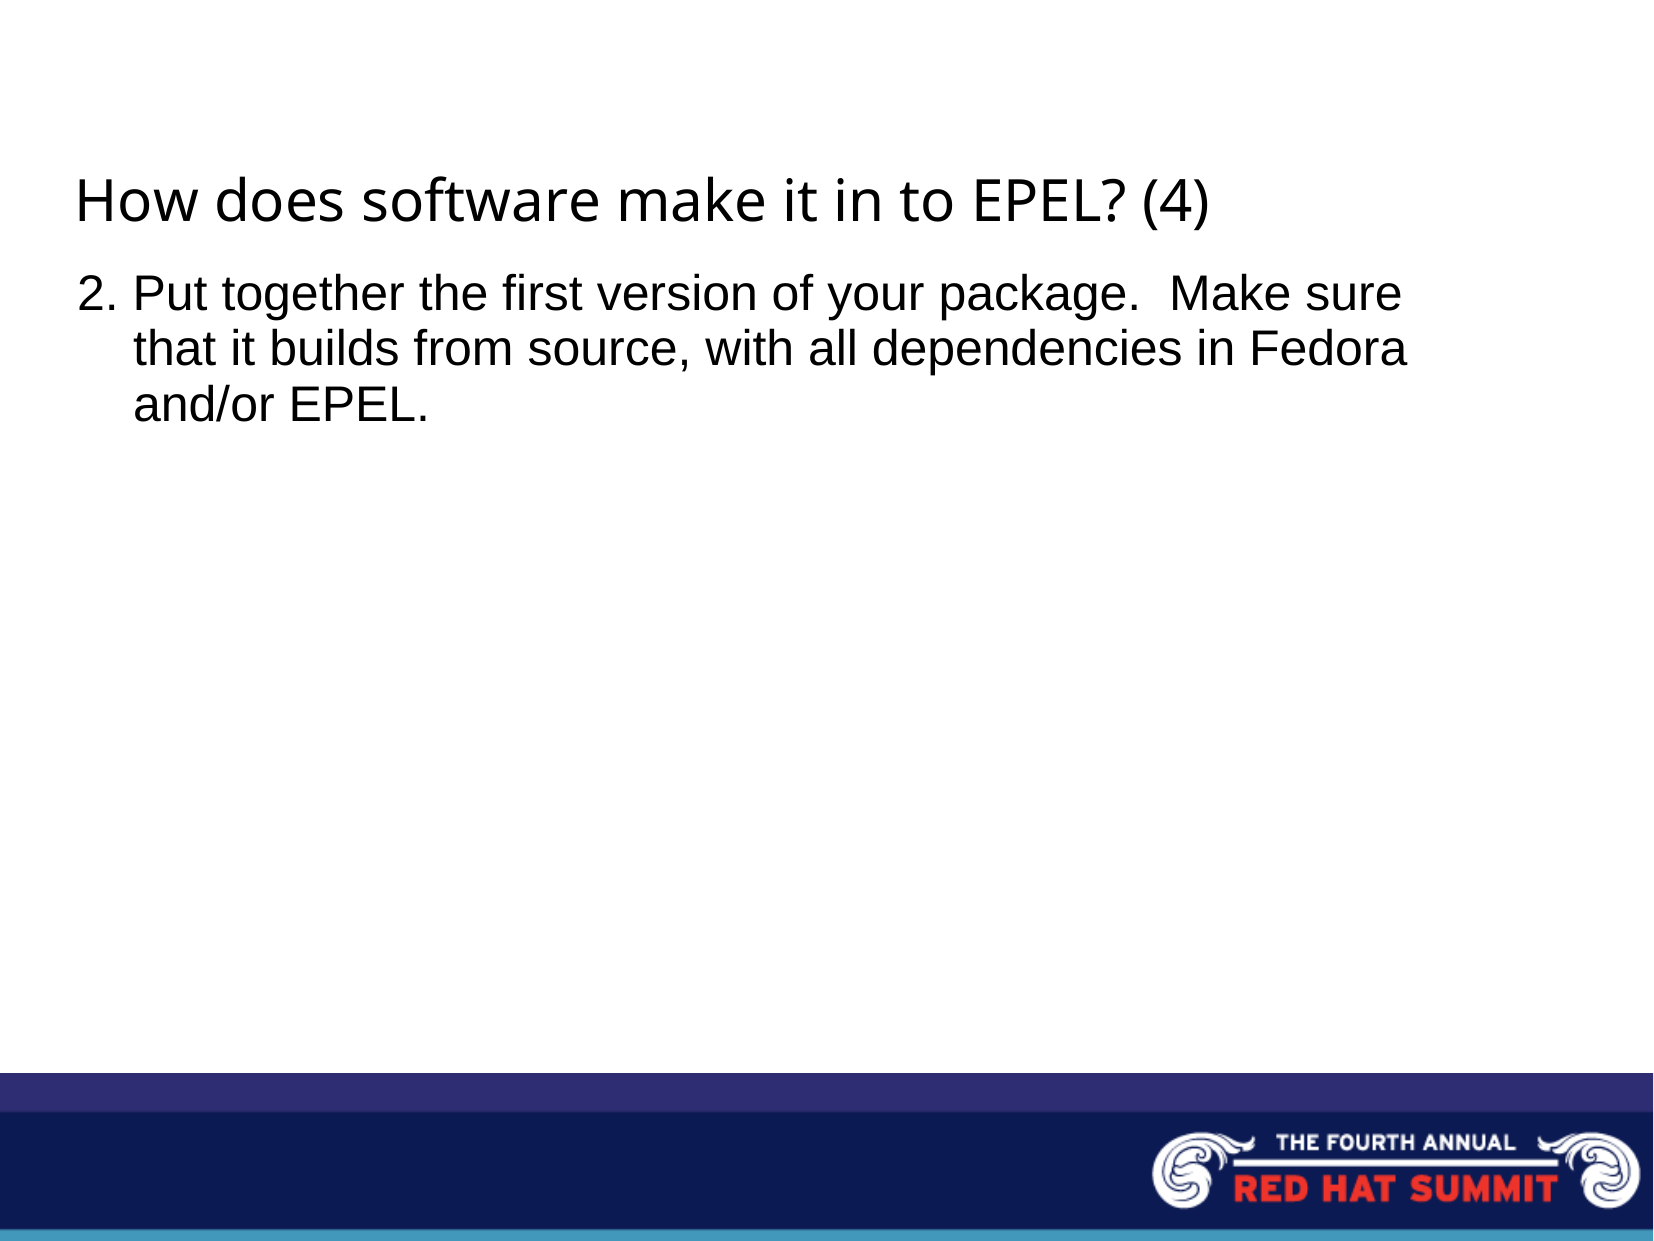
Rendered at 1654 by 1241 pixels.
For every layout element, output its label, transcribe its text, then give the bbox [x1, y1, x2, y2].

picture [0, 1073, 1654, 1241]
title How does software make it in to EPEL? (4) [74, 140, 1506, 259]
list 2. Put together the first version of your package. Make sure that it builds from source, with all dependencies in Fedora and/or EPEL. [77, 264, 1500, 1174]
